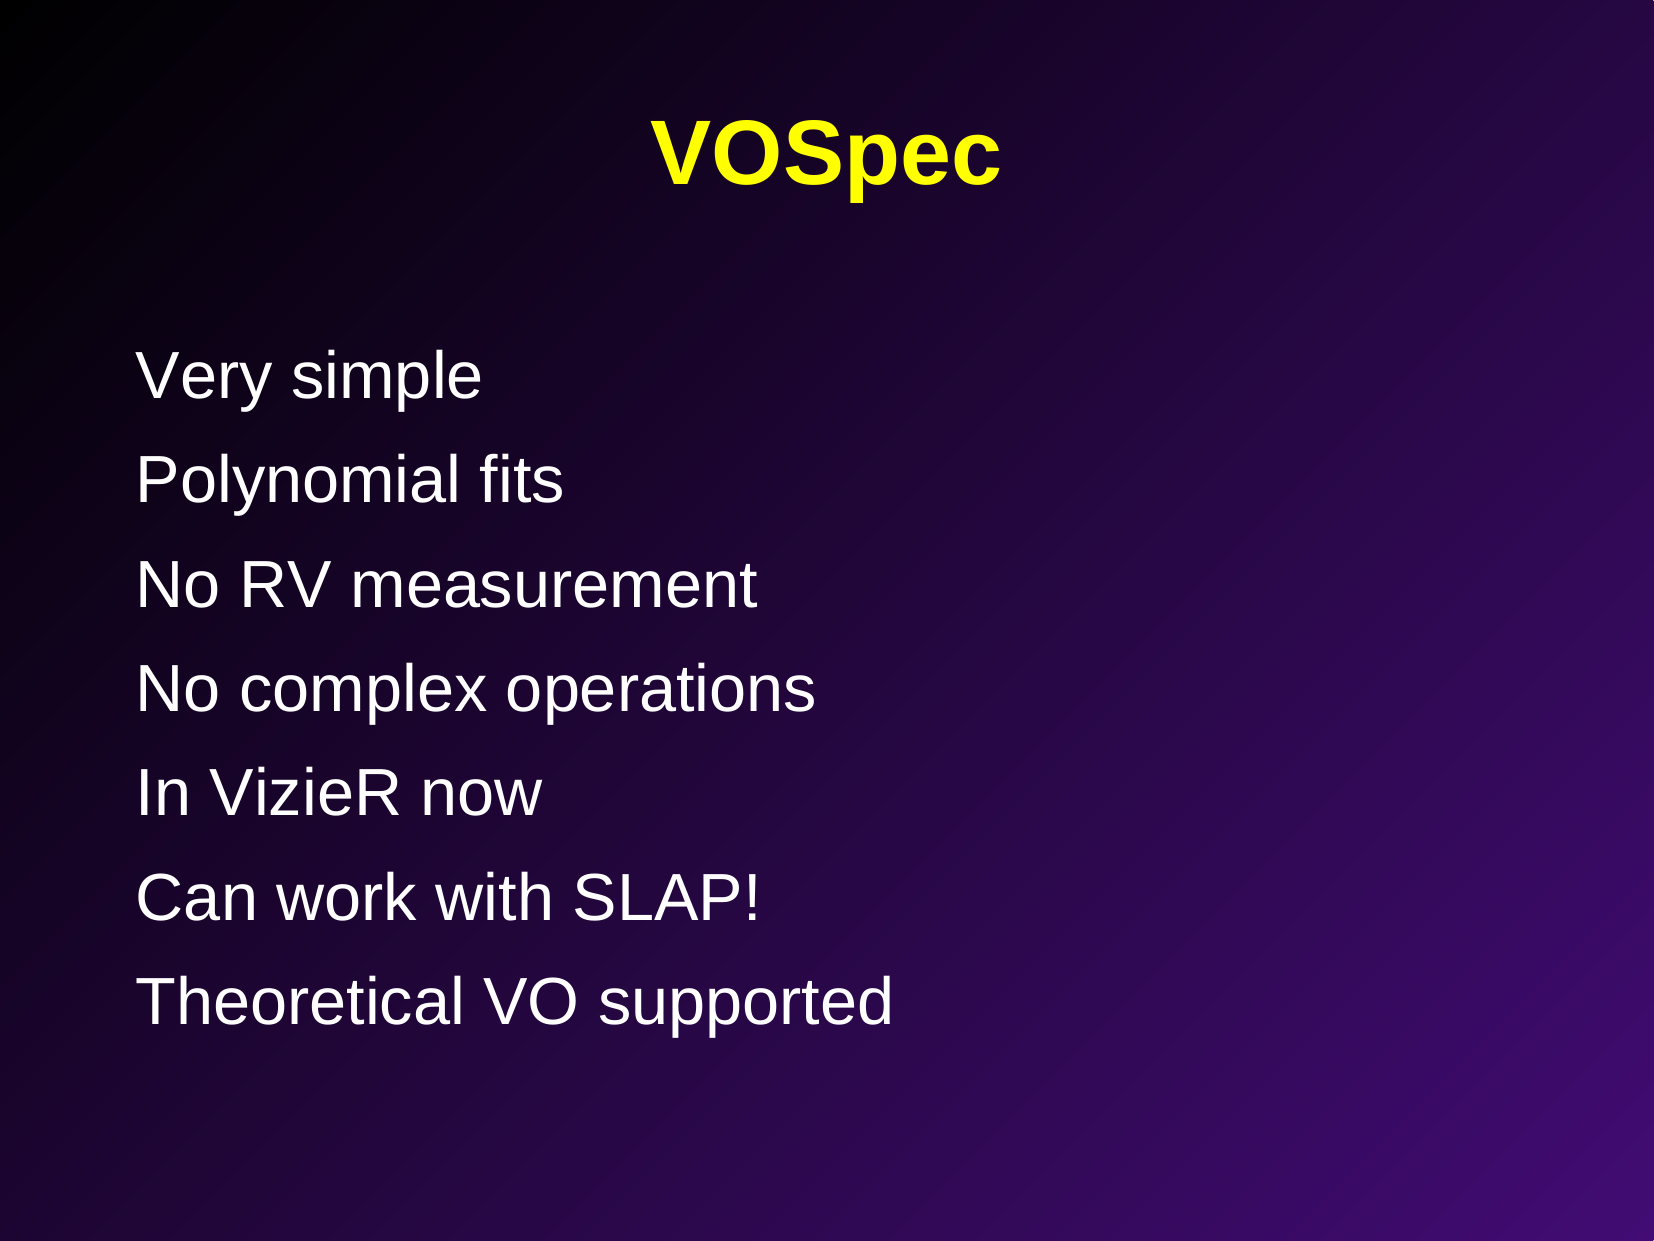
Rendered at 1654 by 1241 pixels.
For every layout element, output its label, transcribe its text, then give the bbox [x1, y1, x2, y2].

list Very simple Polynomial fits No RV measurement No complex operations In VizieR now Can work with SLAP! Theoretical VO supported [118, 338, 1572, 1152]
title VOSpec [82, 49, 1571, 257]
